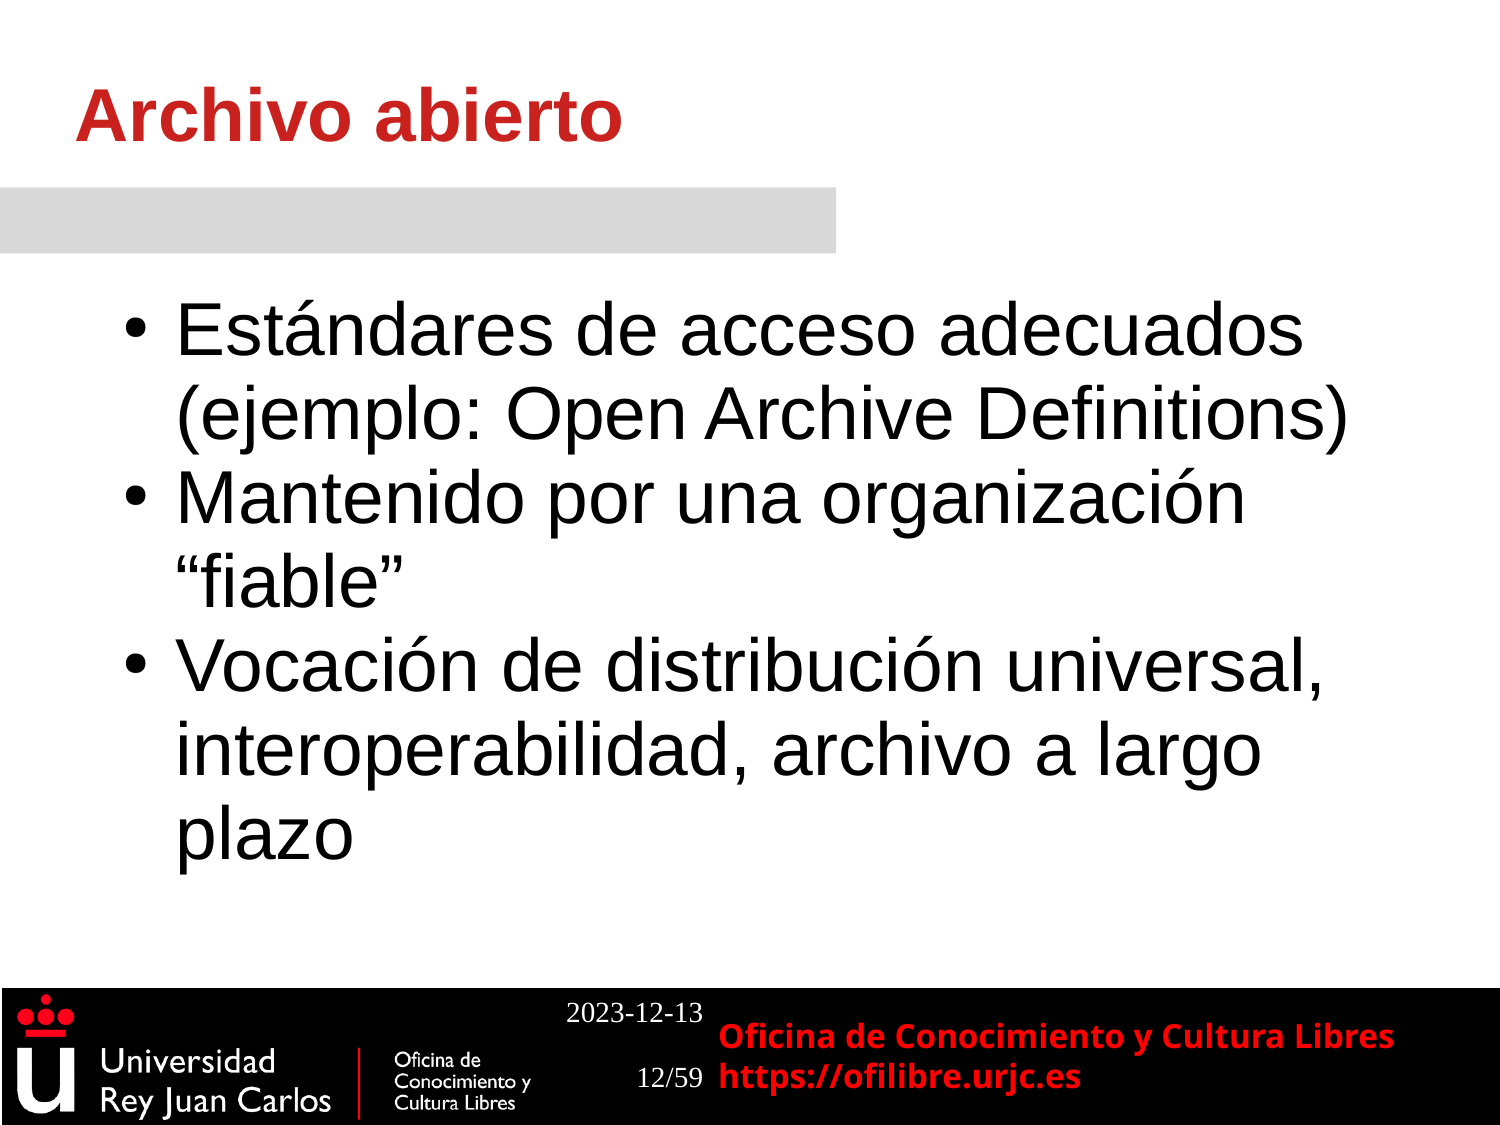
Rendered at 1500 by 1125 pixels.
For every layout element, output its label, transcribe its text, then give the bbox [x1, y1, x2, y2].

text_box Estándares de acceso adecuados (ejemplo: Open Archive Definitions) Mantenido por una organización “fiable” Vocación de distribución universal, interoperabilidad, archivo a largo plazo [90, 280, 1381, 967]
text_box Archivo abierto [60, 66, 691, 249]
title [75, 7, 1425, 196]
picture [17, 994, 531, 1120]
